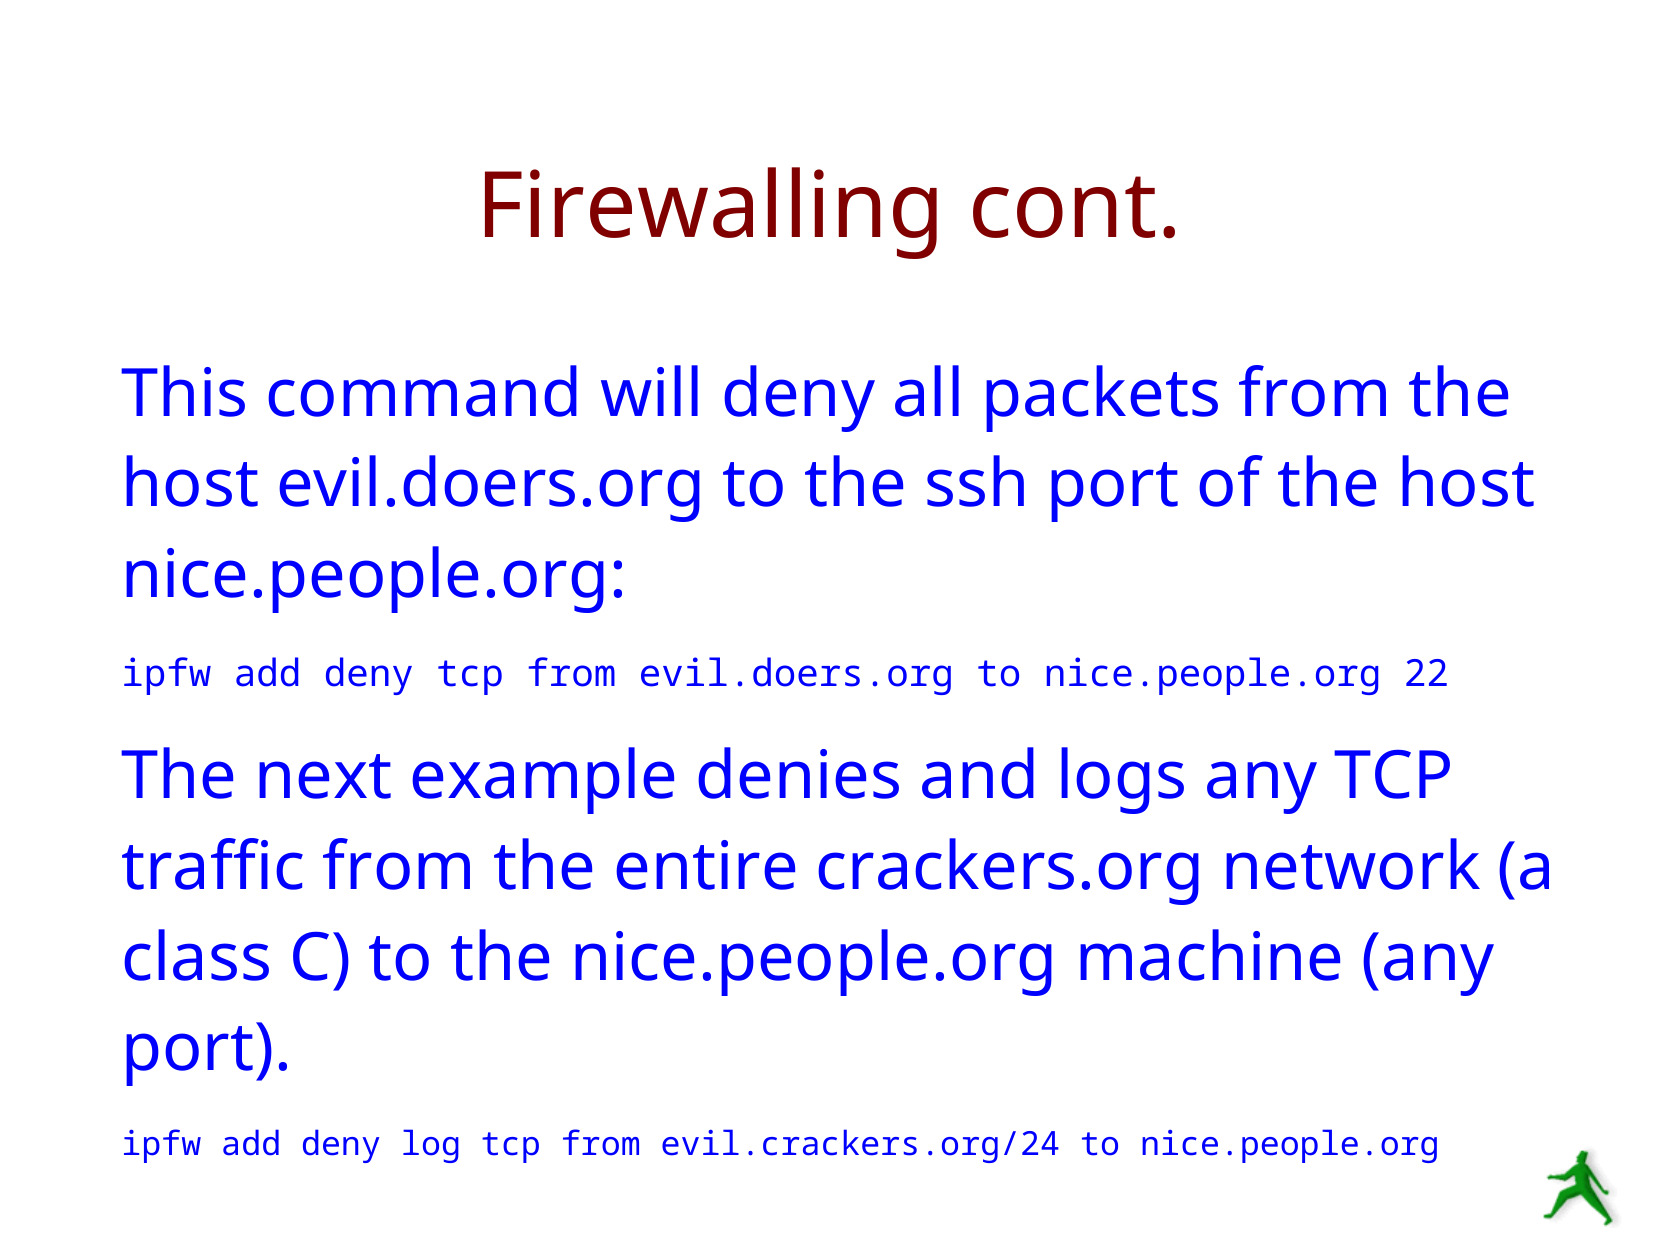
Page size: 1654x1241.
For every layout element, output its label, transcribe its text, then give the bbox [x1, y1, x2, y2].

title Firewalling cont. [87, 97, 1572, 316]
picture [1541, 1135, 1633, 1228]
list This command will deny all packets from the host evil.doers.org to the ssh port of the host nice.people.org: ipfw add deny tcp from evil.doers.org to nice.people.org 22 The next example denies and logs any TCP traffic from the entire crackers.org network (a class C) to the nice.people.org machine (any port). ipfw add deny log tcp from evil.crackers.org/24 to nice.people.org [121, 344, 1560, 1223]
